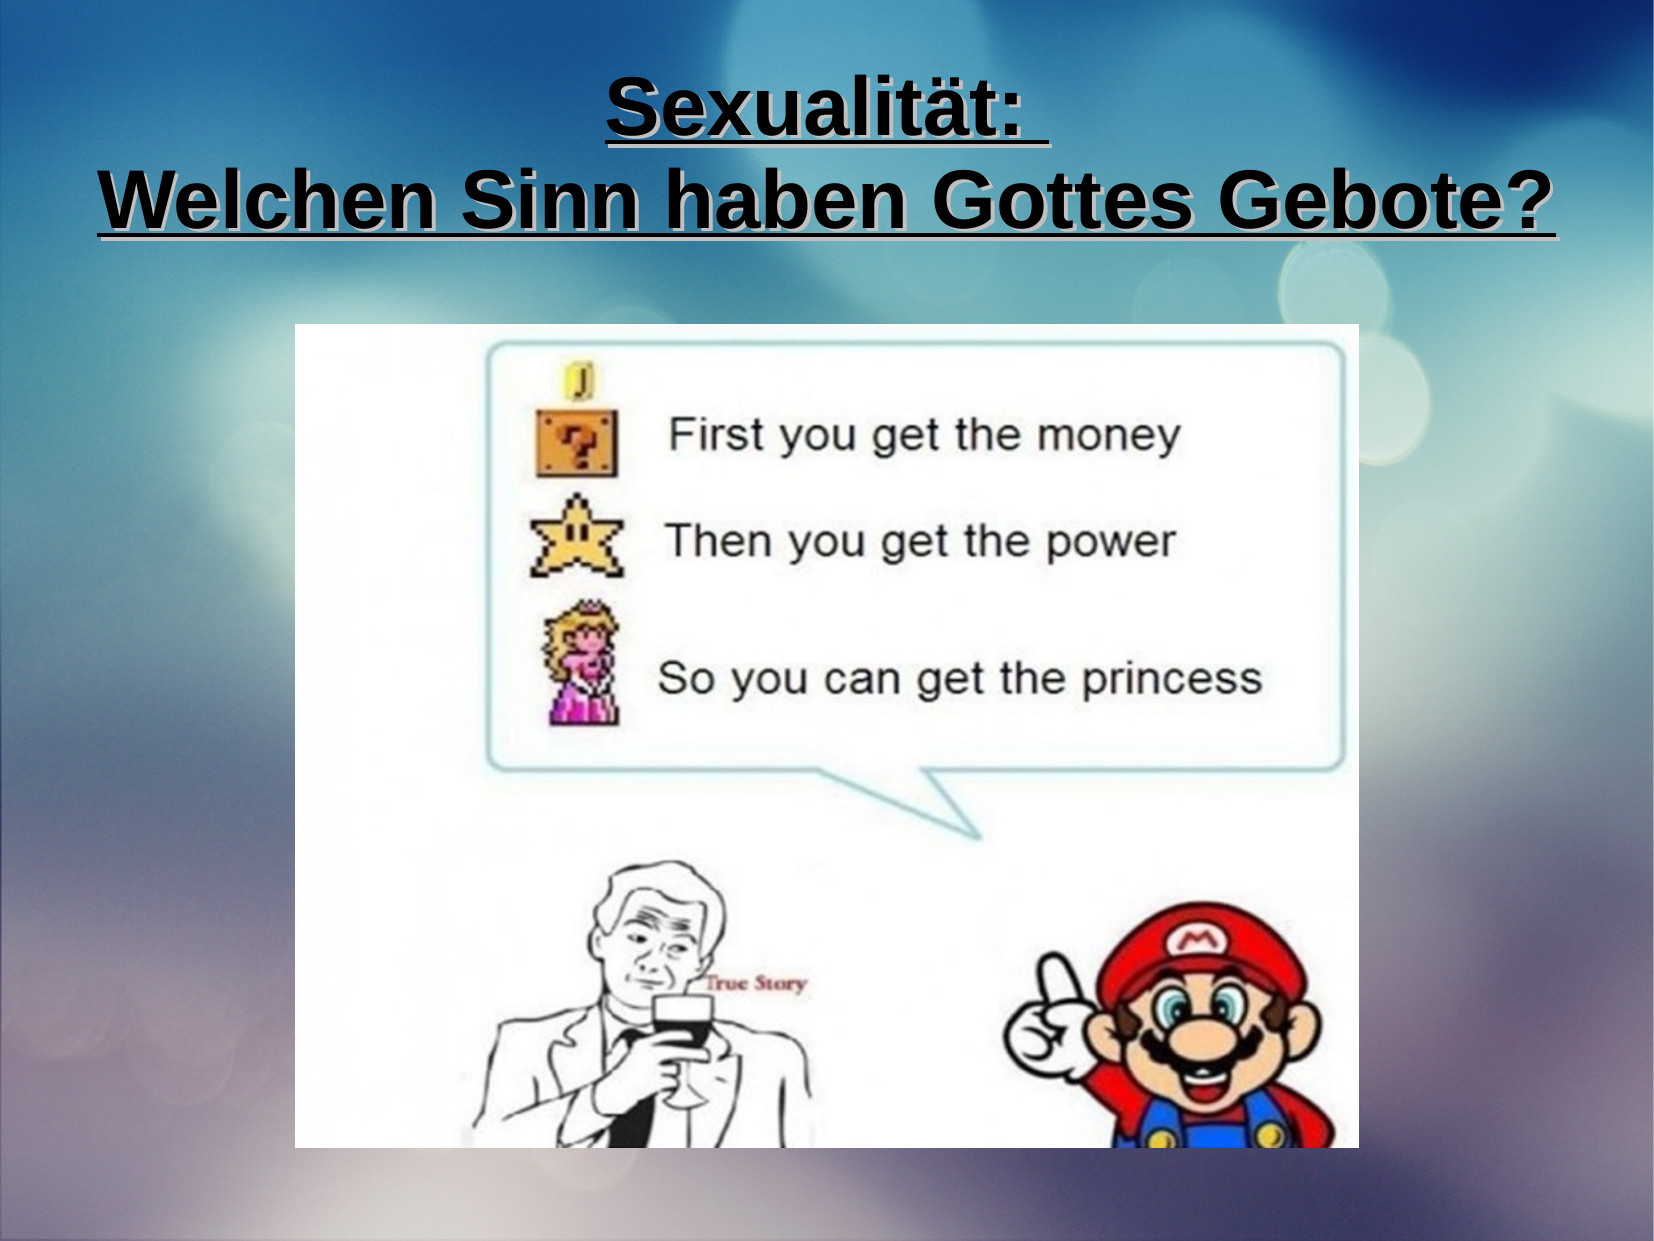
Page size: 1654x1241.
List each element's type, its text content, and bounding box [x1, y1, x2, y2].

picture [0, 0, 1654, 1241]
title Sexualität: Welchen Sinn haben Gottes Gebote? [82, 49, 1571, 257]
